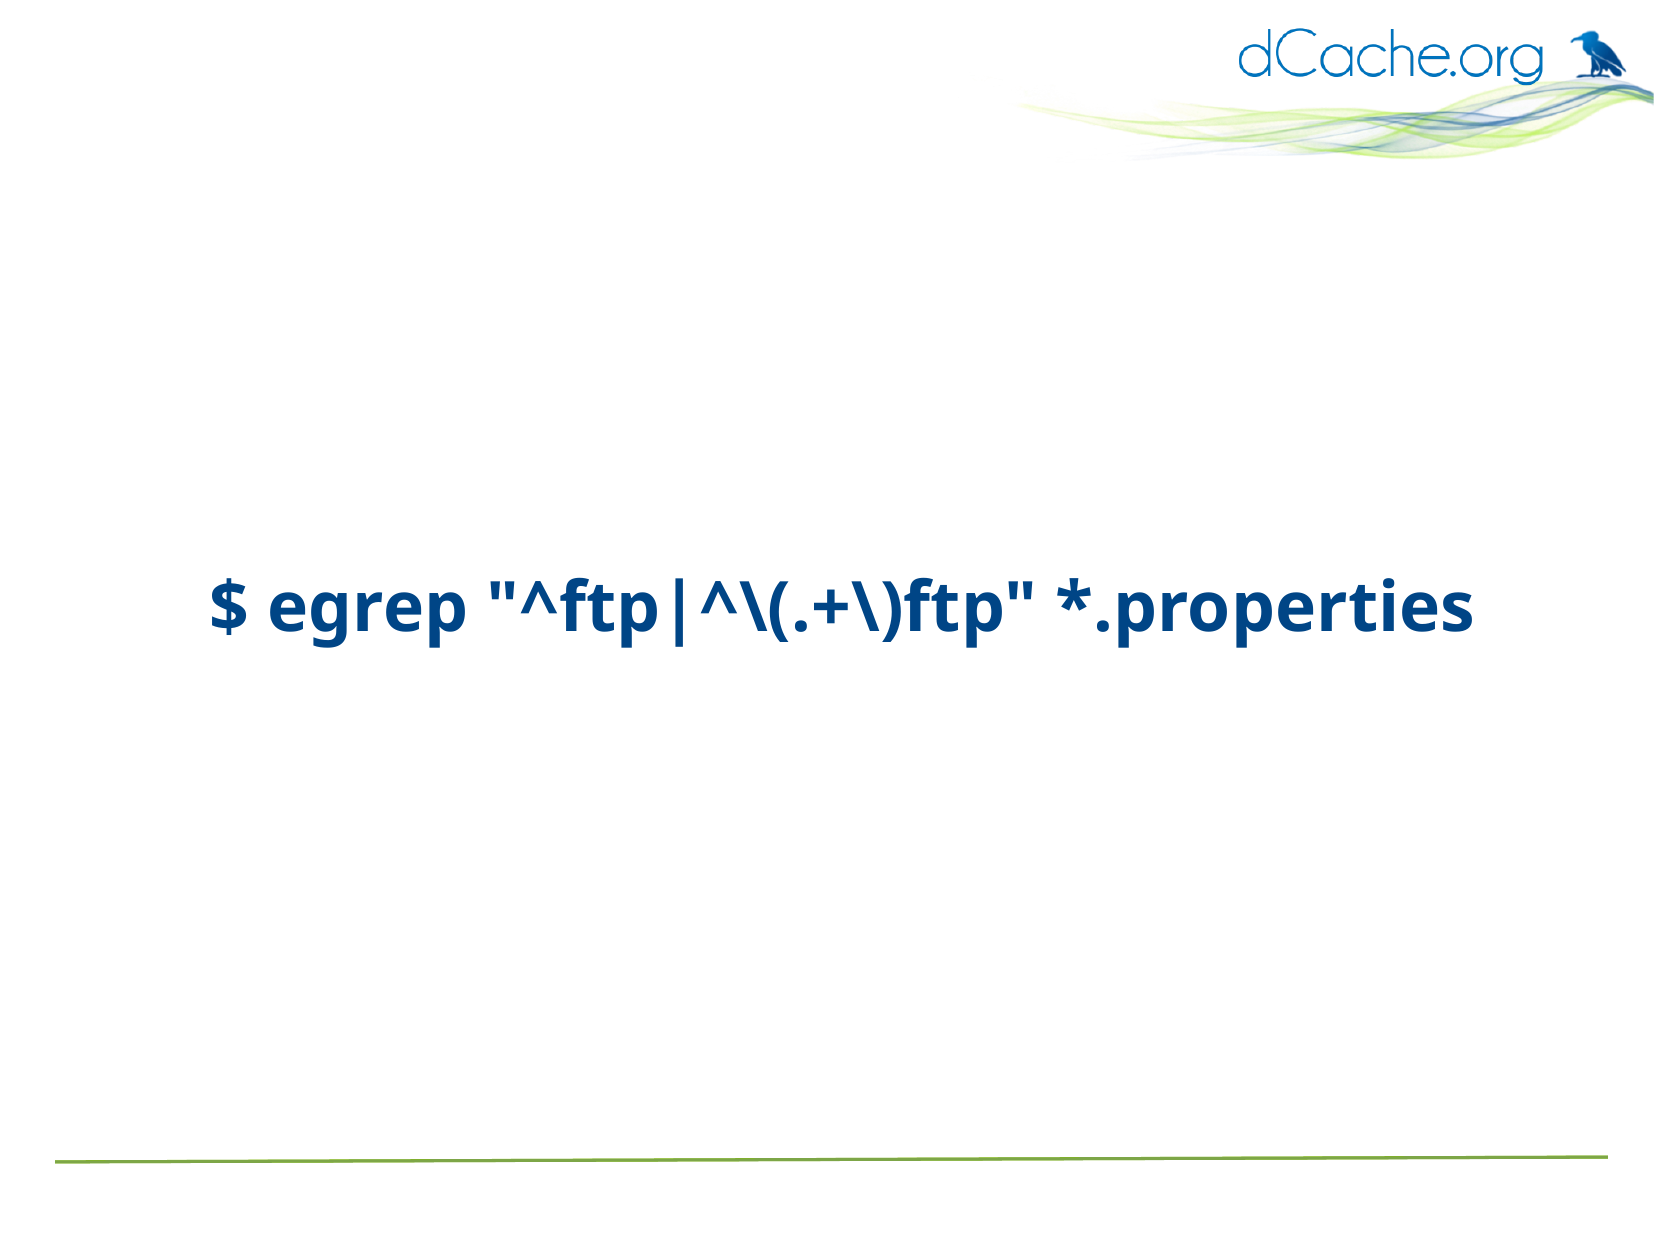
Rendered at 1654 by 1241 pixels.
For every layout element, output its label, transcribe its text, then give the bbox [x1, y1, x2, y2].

list $ egrep "^ftp|^\(.+\)ftp" *.properties [105, 556, 1601, 704]
picture [956, 16, 1654, 169]
